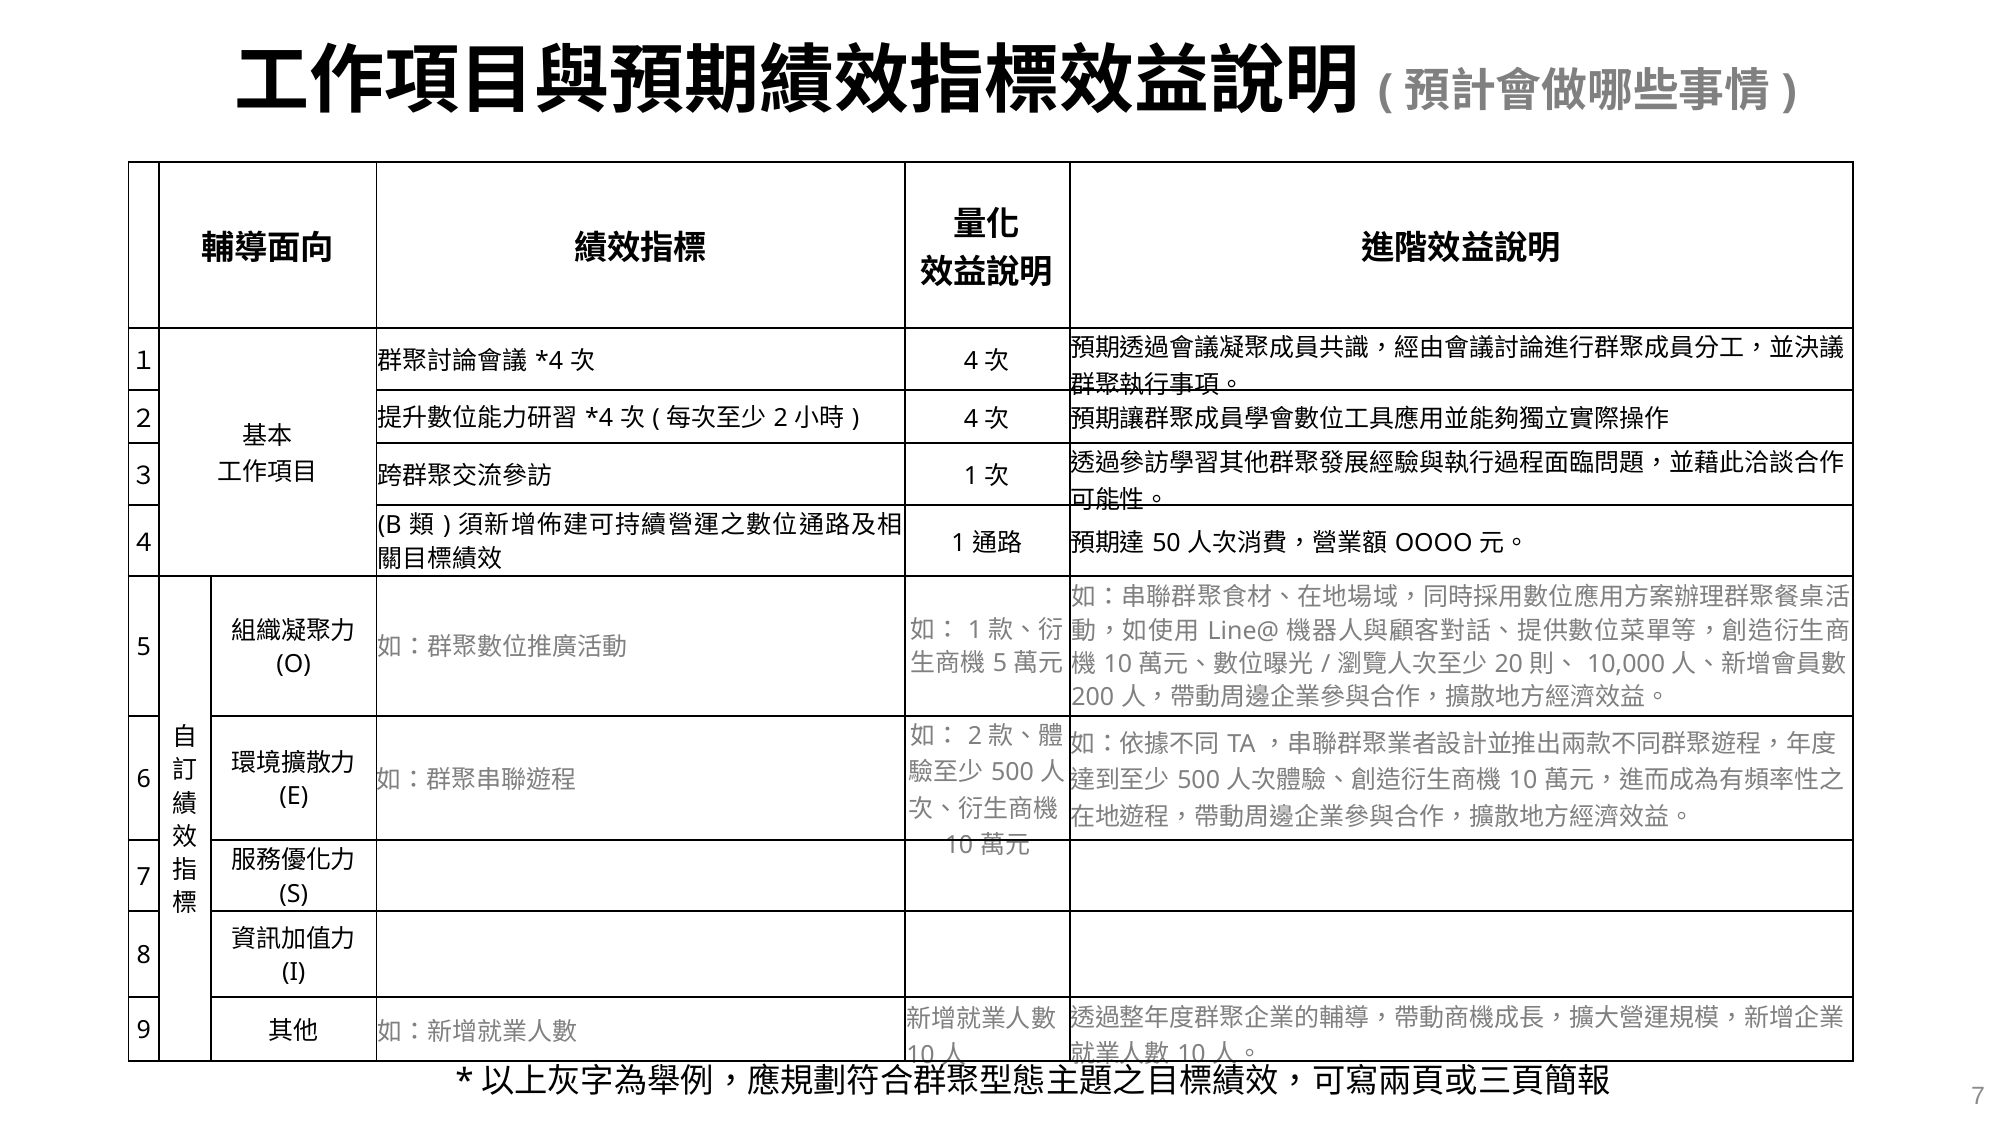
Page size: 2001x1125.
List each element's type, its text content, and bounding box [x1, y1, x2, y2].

table_cell [1071, 912, 1852, 996]
table_cell 如：2款、體驗至少500人次、衍生商機10萬元 [906, 717, 1069, 839]
table_cell 其他 [212, 998, 376, 1060]
table_cell 如：串聯群聚食材、在地場域，同時採用數位應用方案辦理群聚餐桌活動，如使用Line@機器人與顧客對話、提供數位菜單等，創造衍生商機10萬元、數位曝光/瀏覽人次至少20則、10,000人、新增會員數200人，帶動周邊企業參與合作，擴散地方經濟效益。 [1071, 577, 1852, 715]
table_cell 如：依據不同TA，串聯群聚業者設計並推出兩款不同群聚遊程，年度達到至少500人次體驗、創造衍生商機10萬元，進而成為有頻率性之在地遊程，帶動周邊企業參與合作，擴散地方經濟效益。 [1071, 717, 1852, 839]
table_cell 1次 [906, 444, 1069, 504]
table_cell [377, 841, 904, 910]
table_cell 透過參訪學習其他群聚發展經驗與執行過程面臨問題，並藉此洽談合作可能性。 [1071, 444, 1852, 504]
table_cell 如：群聚數位推廣活動 [377, 577, 904, 715]
text_box 工作項目與預期績效指標效益說明(預計會做哪些事情) [216, 24, 1816, 129]
table_cell 4次 [906, 329, 1069, 389]
table_cell 服務優化力 (S) [212, 841, 376, 910]
table_cell 6 [129, 717, 158, 839]
table_cell 資訊加值力 (I) [212, 912, 376, 996]
table_cell 7 [129, 841, 158, 910]
table_header 績效指標 [377, 163, 904, 327]
table_cell [906, 841, 1069, 910]
table_cell (B類)須新增佈建可持續營運之數位通路及相關目標績效 [377, 506, 904, 575]
table_cell ２ [129, 391, 158, 442]
table_cell １ [129, 329, 158, 389]
table_header 輔導面向 [160, 163, 376, 327]
table_cell 如：新增就業人數 [377, 998, 904, 1060]
table_cell 4次 [906, 391, 1069, 442]
table_cell 組織凝聚力 (O) [212, 577, 376, 715]
table_cell 預期透過會議凝聚成員共識，經由會議討論進行群聚成員分工，並決議群聚執行事項。 [1071, 329, 1852, 389]
table_cell ３ [129, 444, 158, 504]
table_cell 預期讓群聚成員學會數位工具應用並能夠獨立實際操作 [1071, 391, 1852, 442]
table_header 量化 效益說明 [906, 163, 1069, 327]
table_cell 提升數位能力研習*4次(每次至少2小時) [377, 391, 904, 442]
table_cell 預期達50人次消費，營業額OOOO元。 [1071, 506, 1852, 575]
table_cell [1071, 841, 1852, 910]
table_cell 透過整年度群聚企業的輔導，帶動商機成長，擴大營運規模，新增企業就業人數10人。 [1071, 998, 1852, 1060]
table_cell [377, 912, 904, 996]
table_cell 基本 工作項目 [160, 329, 376, 575]
text_box *以上灰字為舉例，應規劃符合群聚型態主題之目標績效，可寫兩頁或三頁簡報 [440, 1051, 1627, 1107]
table_cell 新增就業人數10人 [906, 998, 1069, 1051]
table_cell [906, 912, 1069, 996]
table_cell 群聚討論會議*4次 [377, 329, 904, 389]
table_cell 9 [129, 998, 158, 1060]
table_cell 自訂績效指標 [160, 577, 210, 1060]
table_cell 1通路 [906, 506, 1069, 575]
table_cell ４ [129, 506, 158, 575]
table_cell 8 [129, 912, 158, 996]
table_cell 5 [129, 577, 158, 715]
table_cell 跨群聚交流參訪 [377, 444, 904, 504]
table_cell 環境擴散力 (E) [212, 717, 376, 839]
table_cell 如：群聚串聯遊程 [377, 717, 904, 839]
table_cell 如：1款、衍生商機5萬元 [906, 577, 1069, 715]
table_header 進階效益說明 [1071, 163, 1852, 327]
table_header [129, 163, 158, 327]
